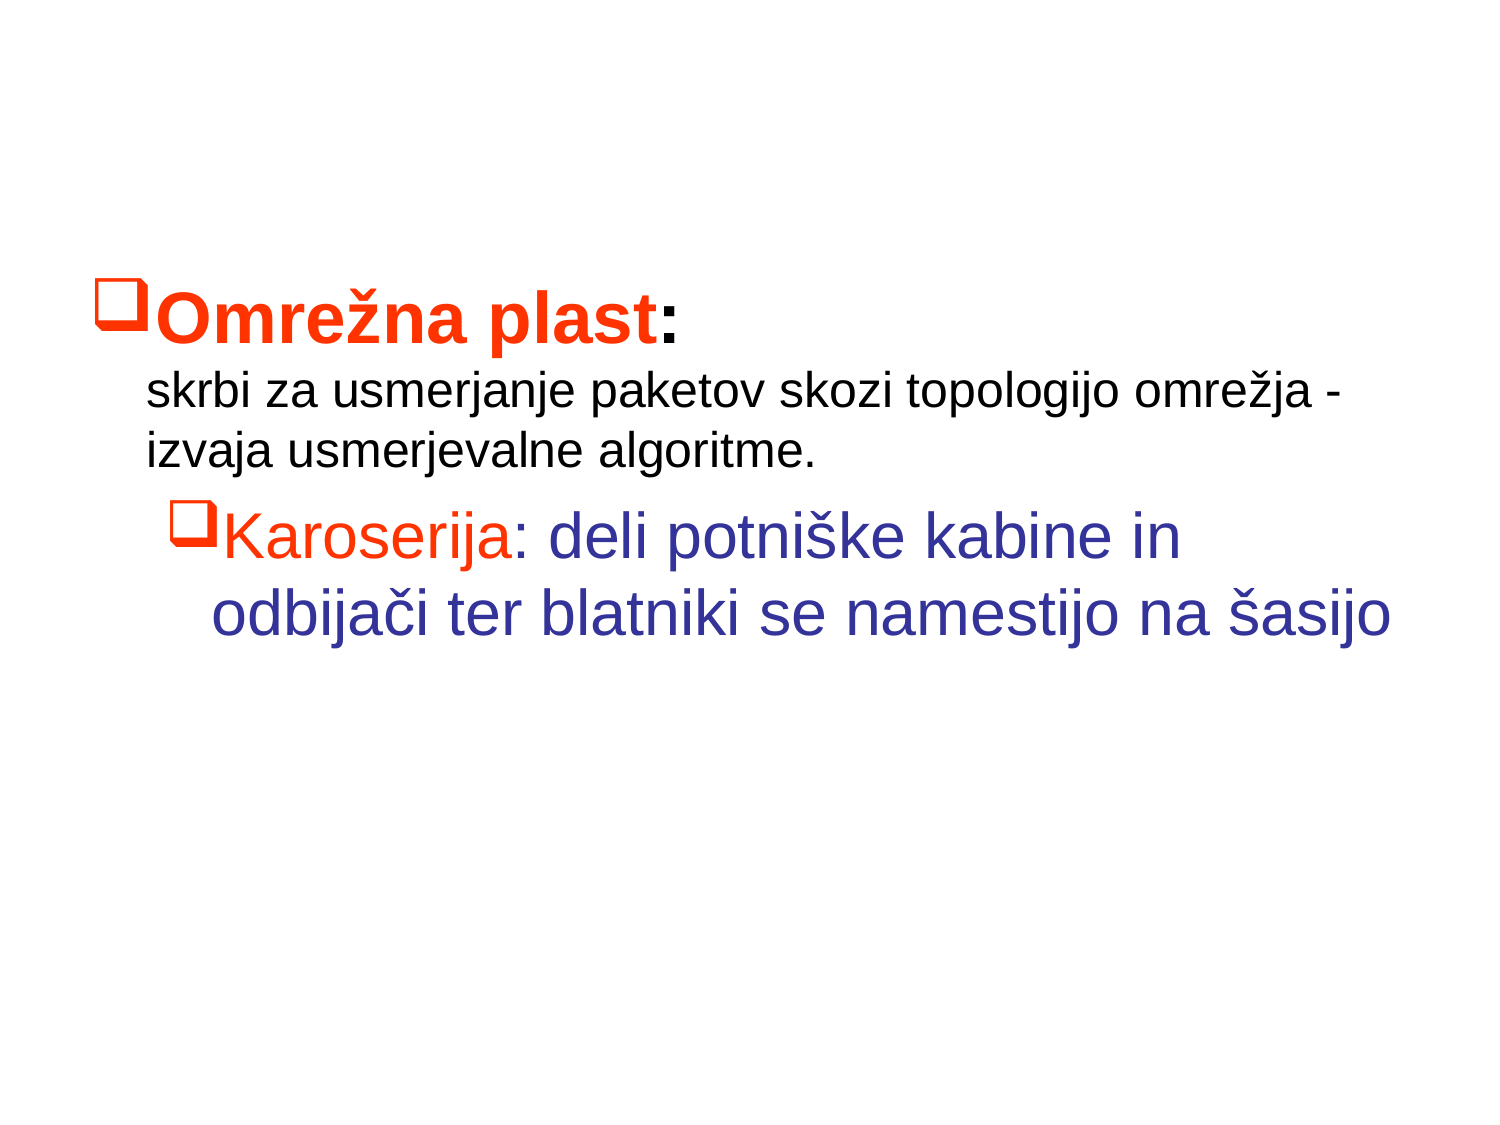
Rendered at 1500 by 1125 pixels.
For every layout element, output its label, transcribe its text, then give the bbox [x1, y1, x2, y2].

list Omrežna plast: skrbi za usmerjanje paketov skozi topologijo omrežja - izvaja usmerjevalne algoritme. Karoserija: deli potniške kabine in odbijači ter blatniki se namestijo na šasijo [75, 262, 1426, 1006]
